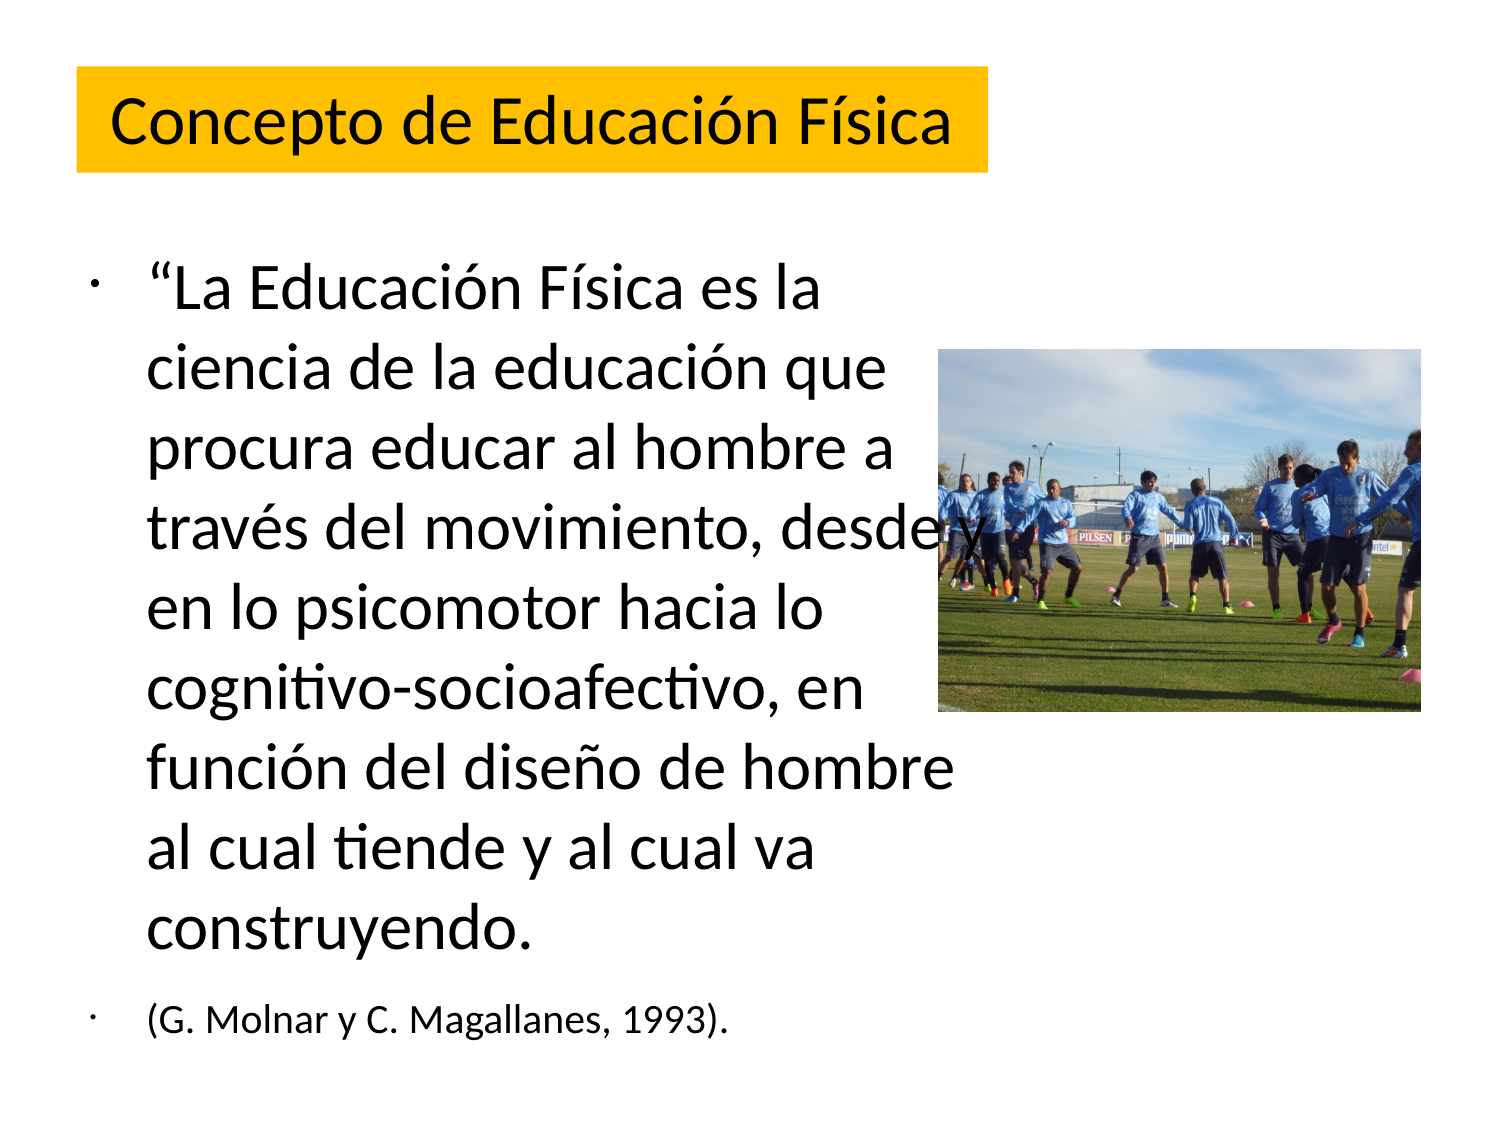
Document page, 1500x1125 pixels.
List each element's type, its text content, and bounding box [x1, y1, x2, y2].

title Concepto de Educación Física [76, 66, 988, 173]
list “La Educación Física es la ciencia de la educación que procura educar al hombre a través del movimiento, desde y en lo psicomotor hacia lo cognitivo-socioafectivo, en función del diseño de hombre al cual tiende y al cual va construyendo. (G. Molnar y C. Magallanes, 1993). [75, 235, 1010, 1005]
picture [1010, 349, 1421, 712]
